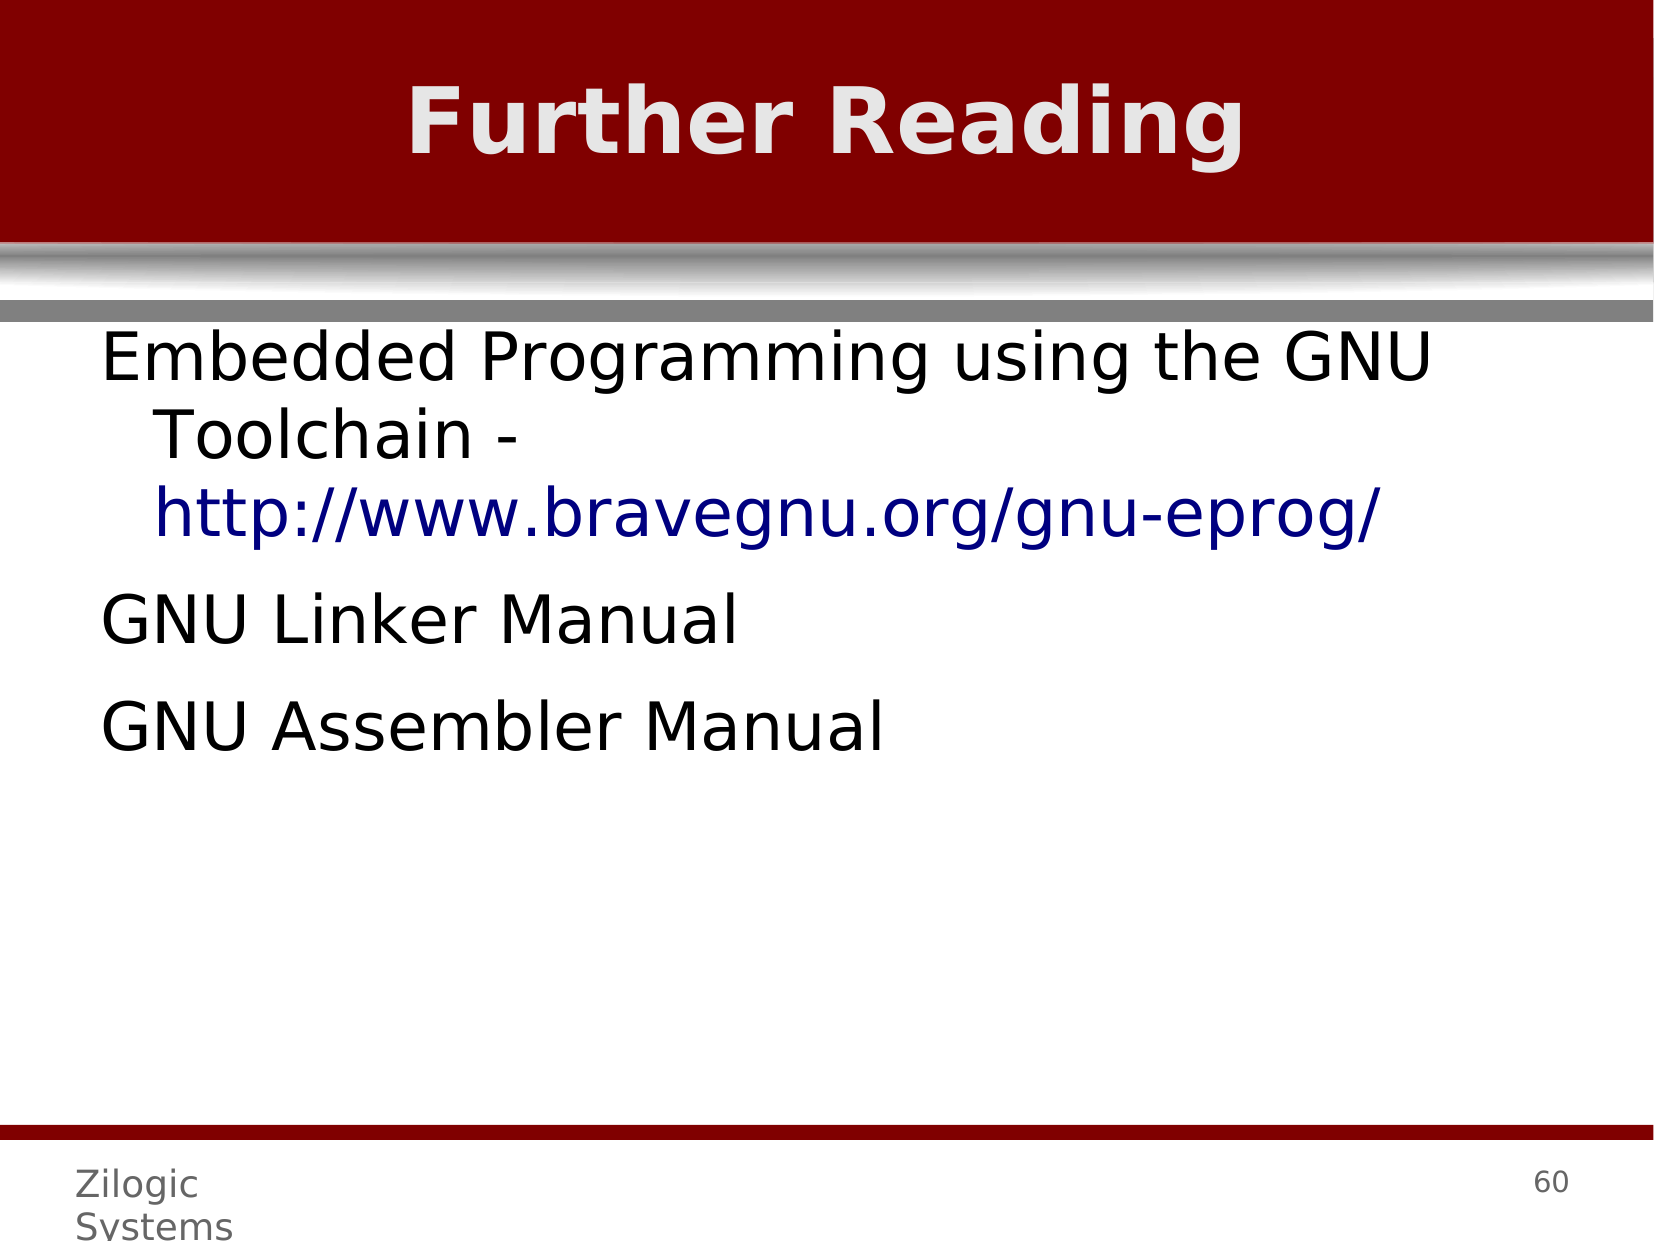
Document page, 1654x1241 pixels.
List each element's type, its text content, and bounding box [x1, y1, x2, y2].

title Further Reading [82, 26, 1571, 218]
list Embedded Programming using the GNU Toolchain - http://www.bravegnu.org/gnu-eprog/ GNU Linker Manual GNU Assembler Manual [82, 318, 1571, 1094]
